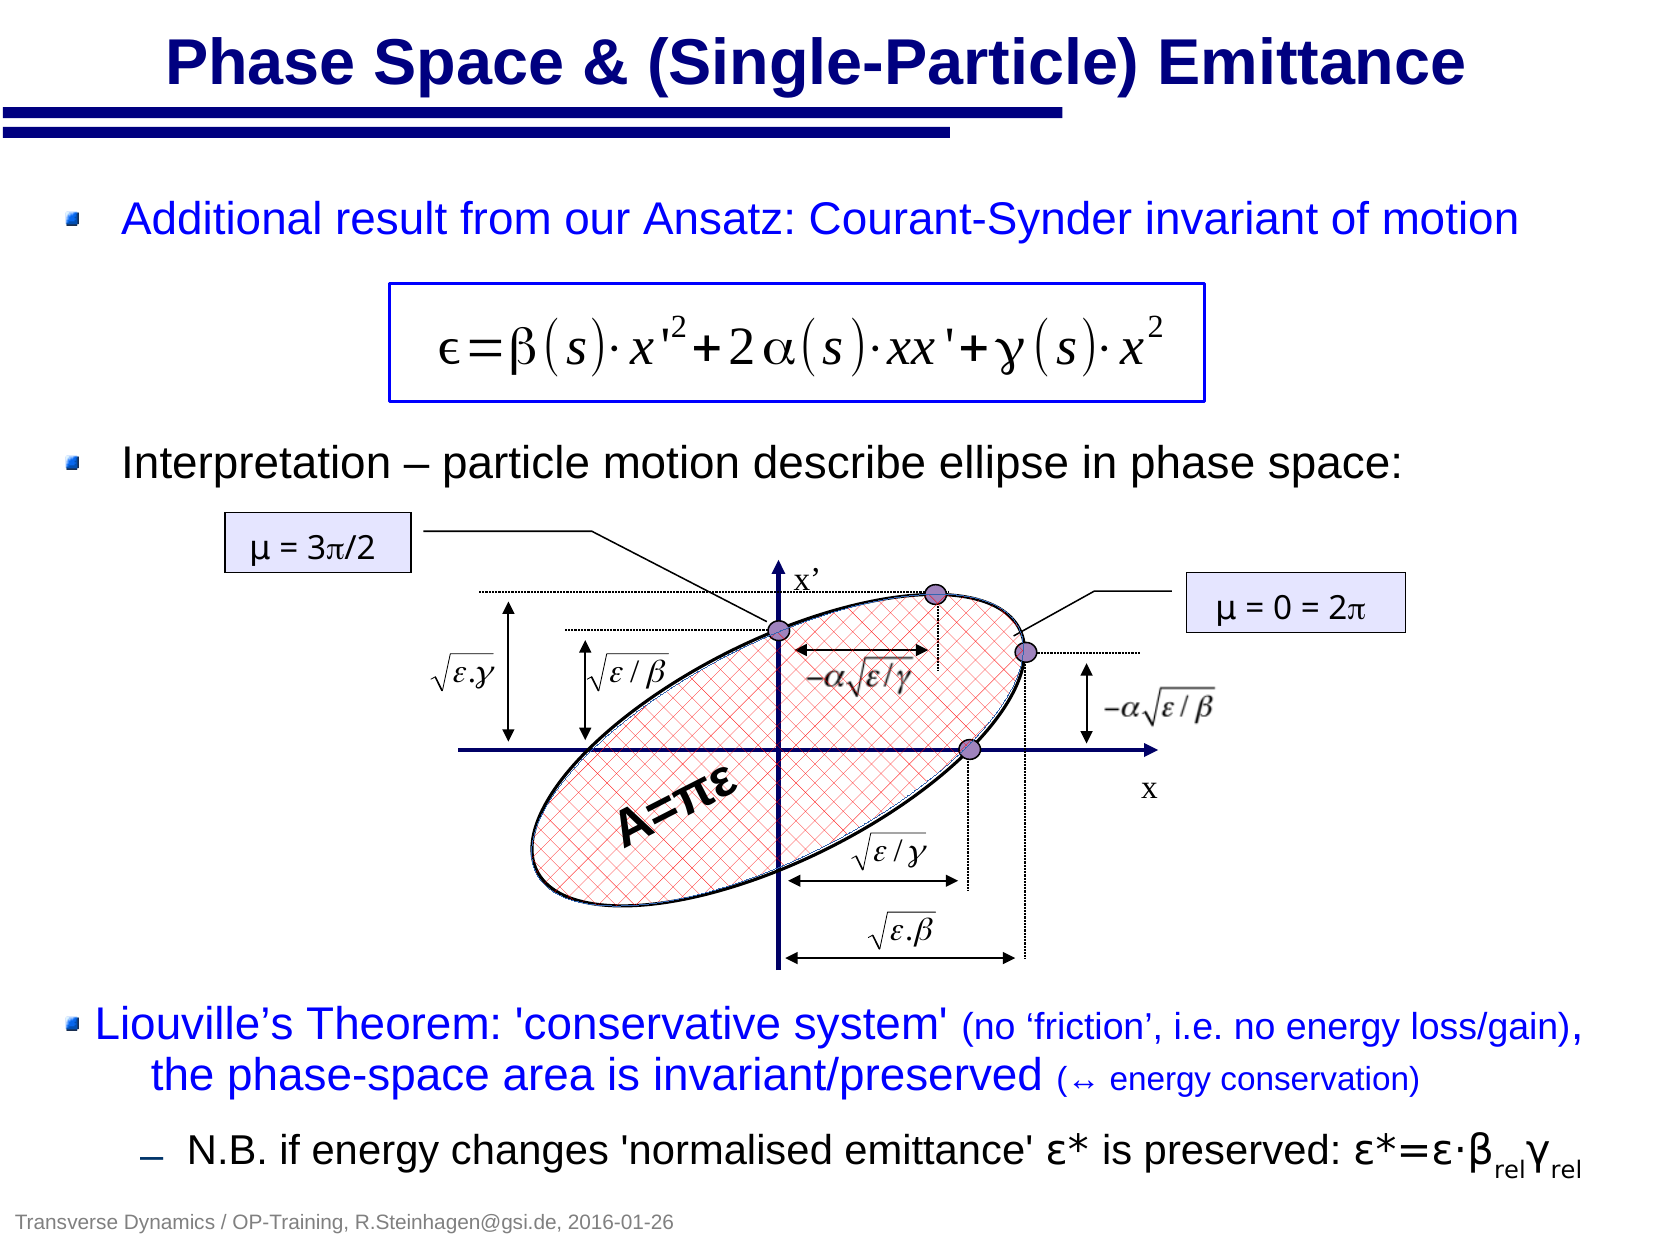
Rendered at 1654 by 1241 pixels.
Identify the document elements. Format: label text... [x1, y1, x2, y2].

picture [1102, 683, 1217, 729]
picture [864, 908, 940, 954]
text_box [960, 740, 981, 760]
list Interpretation – particle motion describe ellipse in phase space: [65, 437, 1628, 561]
title Phase Space & (Single-Particle) Emittance [165, 0, 1524, 135]
chart [424, 307, 1176, 378]
text_box [1022, 642, 1037, 663]
text_box x’ [780, 561, 837, 605]
text_box [924, 584, 947, 594]
picture [427, 649, 499, 696]
text_box A=πε [531, 594, 1024, 907]
list Liouville’s Theorem: 'conservative system' (no ‘friction’, i.e. no energy loss/gain), the phase-space area is invariant/preserved (↔ energy conservation) N.B. if energy changes 'normalised emittance' ε* is preserved: ε*=ε·βrelγrel [65, 998, 1628, 1185]
text_box [389, 283, 1205, 402]
picture [848, 828, 930, 875]
picture [583, 649, 674, 696]
text_box [768, 620, 789, 635]
text_box μ = 3/2 [225, 561, 411, 573]
text_box μ = 0 = 2 [1187, 572, 1406, 633]
text_box x [1126, 758, 1173, 813]
list Additional result from our Ansatz: Courant-Synder invariant of motion [65, 192, 1628, 317]
